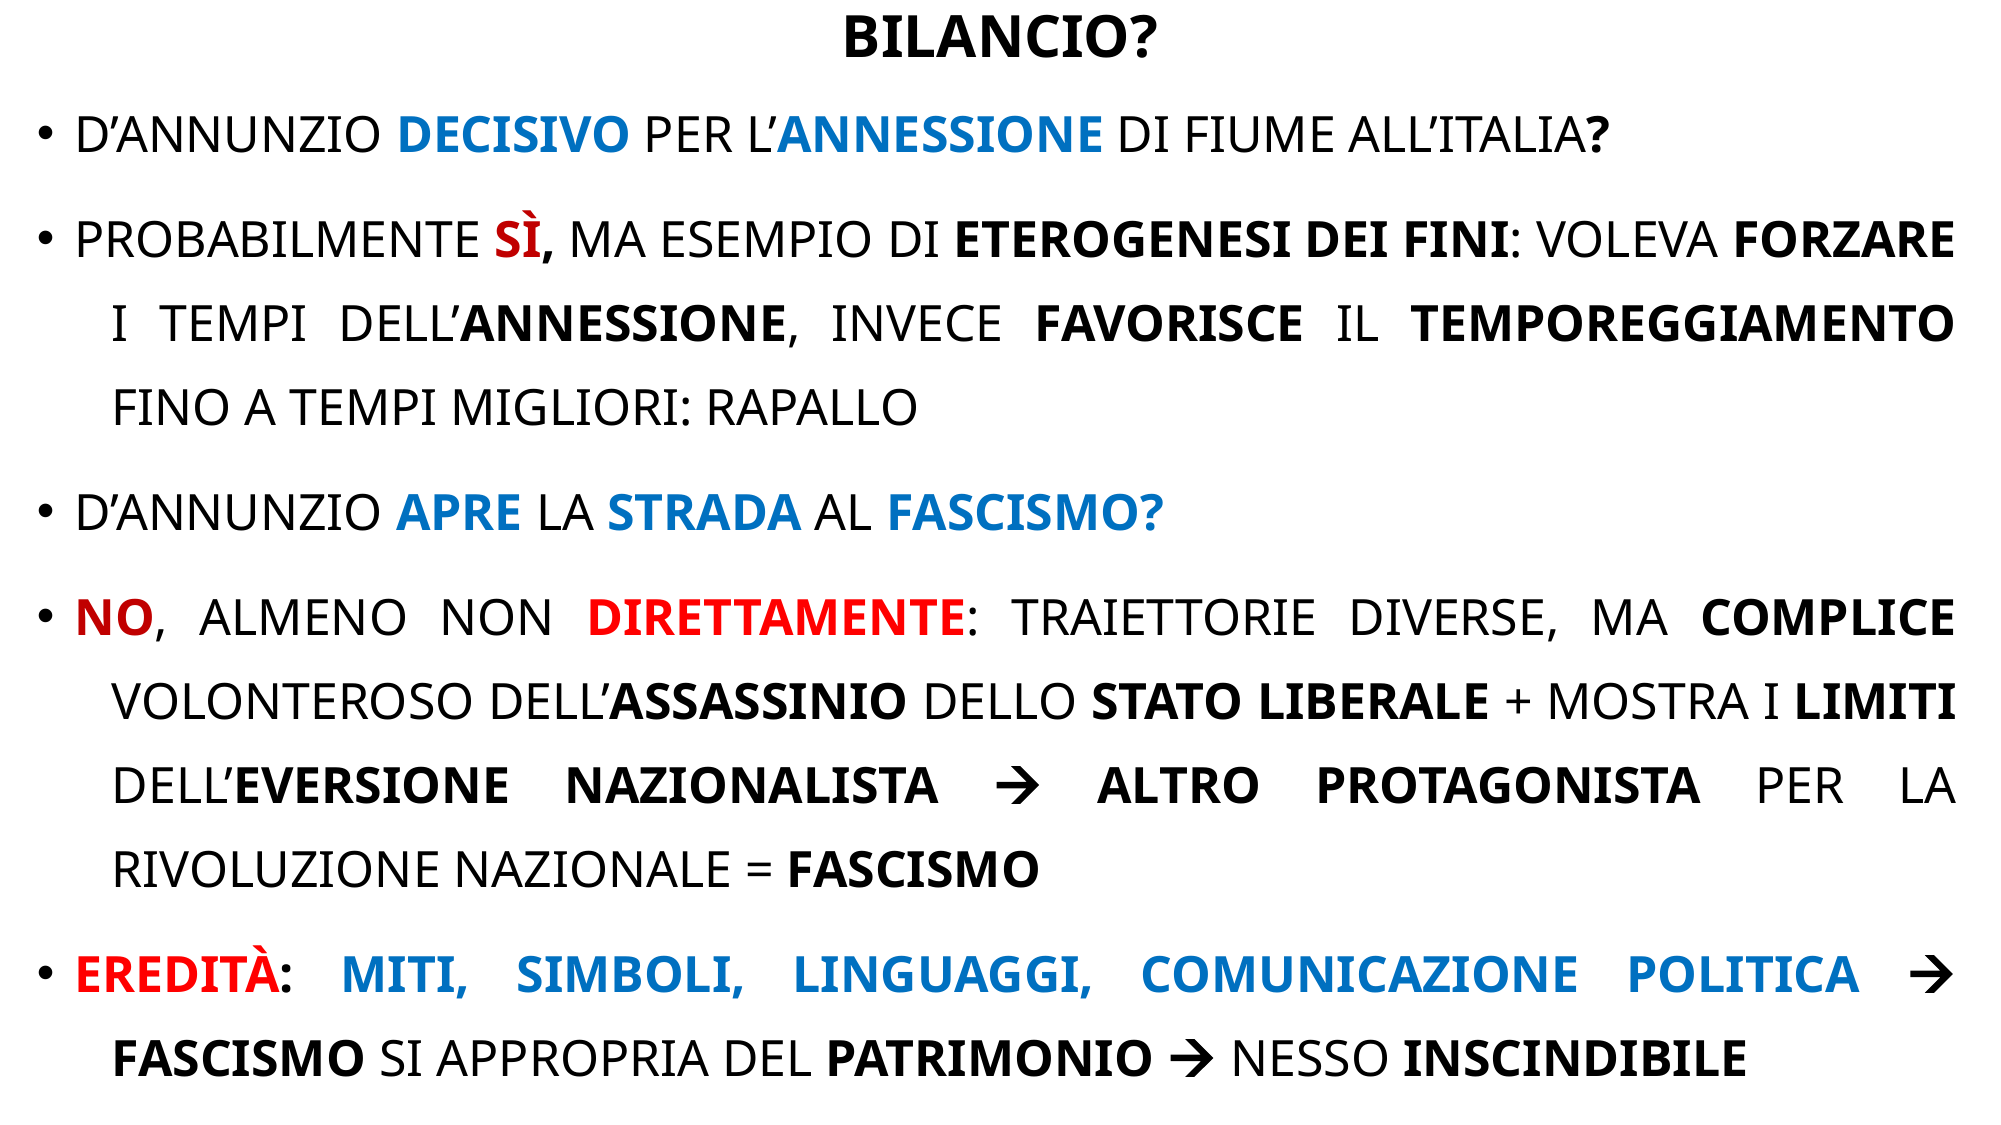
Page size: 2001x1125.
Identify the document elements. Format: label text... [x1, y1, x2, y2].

title BILANCIO? [137, 0, 1863, 62]
list D’ANNUNZIO DECISIVO PER L’ANNESSIONE DI FIUME ALL’ITALIA? PROBABILMENTE SÌ, MA ESEMPIO DI ETEROGENESI DEI FINI: VOLEVA FORZARE I TEMPI DELL’ANNESSIONE, INVECE FAVORISCE IL TEMPOREGGIAMENTO FINO A TEMPI MIGLIORI: RAPALLO D’ANNUNZIO APRE LA STRADA AL FASCISMO? NO, ALMENO NON DIRETTAMENTE: TRAIETTORIE DIVERSE, MA COMPLICE VOLONTEROSO DELL’ASSASSINIO DELLO STATO LIBERALE + MOSTRA I LIMITI DELL’EVERSIONE NAZIONALISTA  ALTRO PROTAGONISTA PER LA RIVOLUZIONE NAZIONALE = FASCISMO EREDITÀ: MITI, SIMBOLI, LINGUAGGI, COMUNICAZIONE POLITICA  FASCISMO SI APPROPRIA DEL PATRIMONIO  NESSO INSCINDIBILE [21, 71, 1972, 1106]
